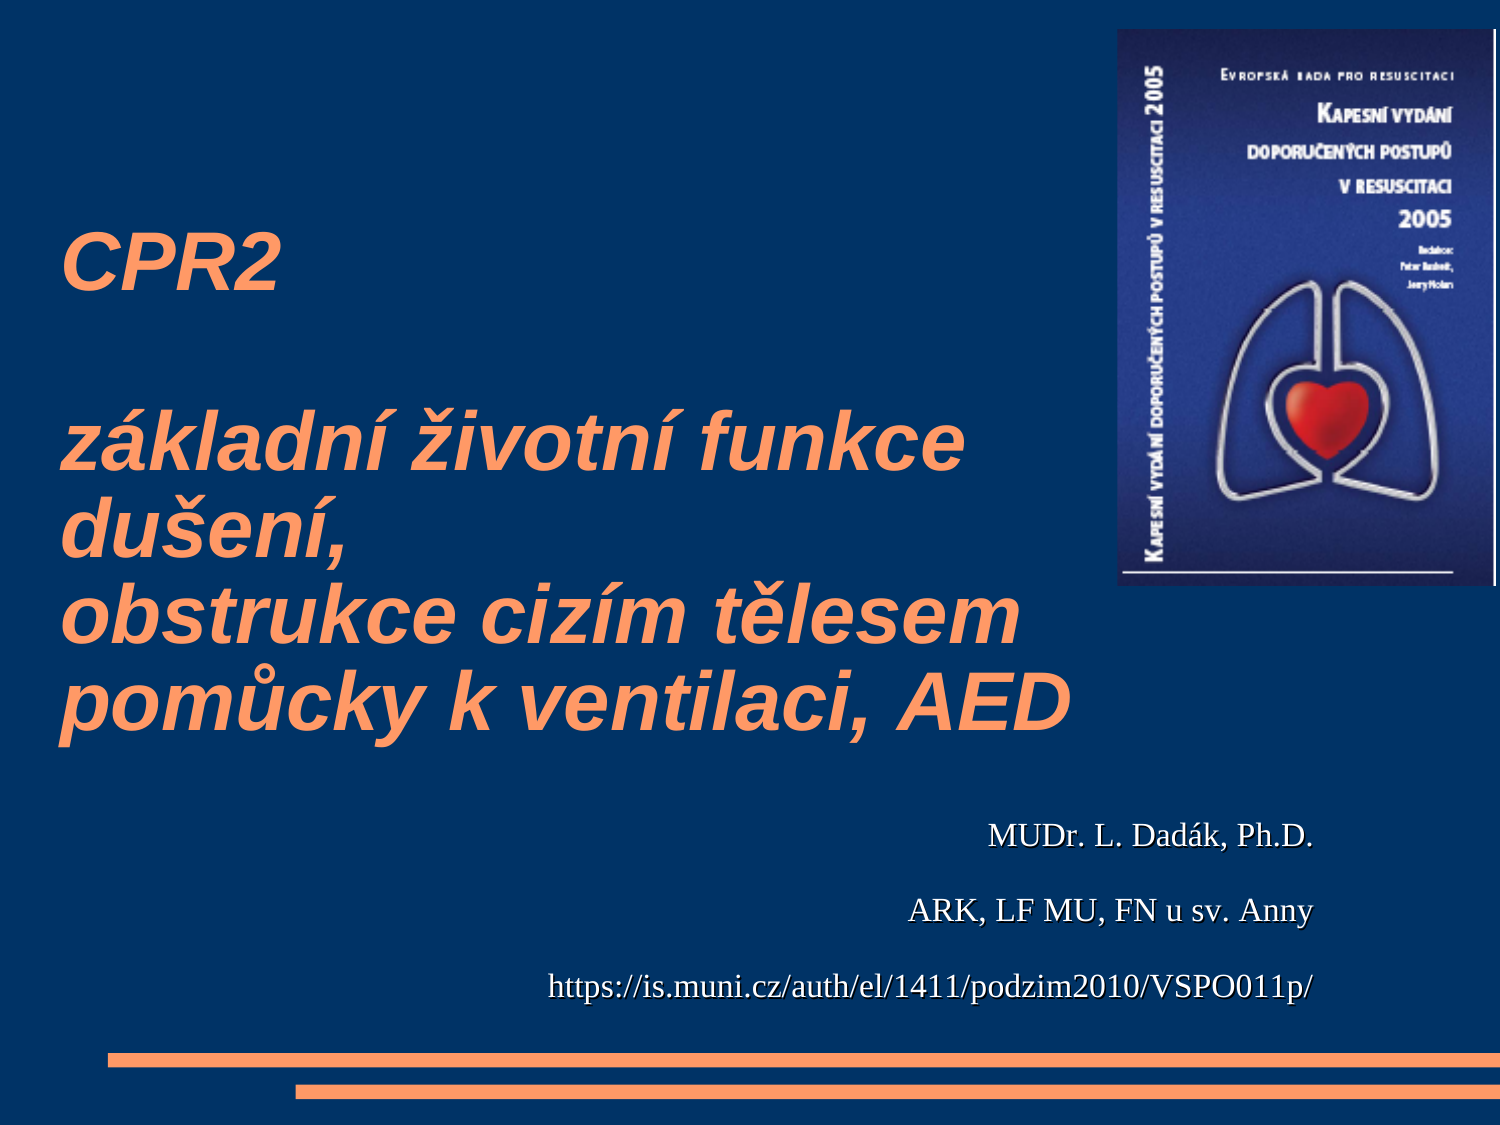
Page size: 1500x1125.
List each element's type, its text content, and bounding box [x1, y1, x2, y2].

subtitle MUDr. L. Dadák, Ph.D. ARK, LF MU, FN u sv. Anny https://is.muni.cz/auth/el/1411/podzim2010/VSPO011p/ [147, 786, 1329, 1125]
title CPR2 základní životní funkce dušení, obstrukce cizím tělesem pomůcky k ventilaci, AED [45, 204, 1172, 759]
picture [1117, 29, 1500, 591]
